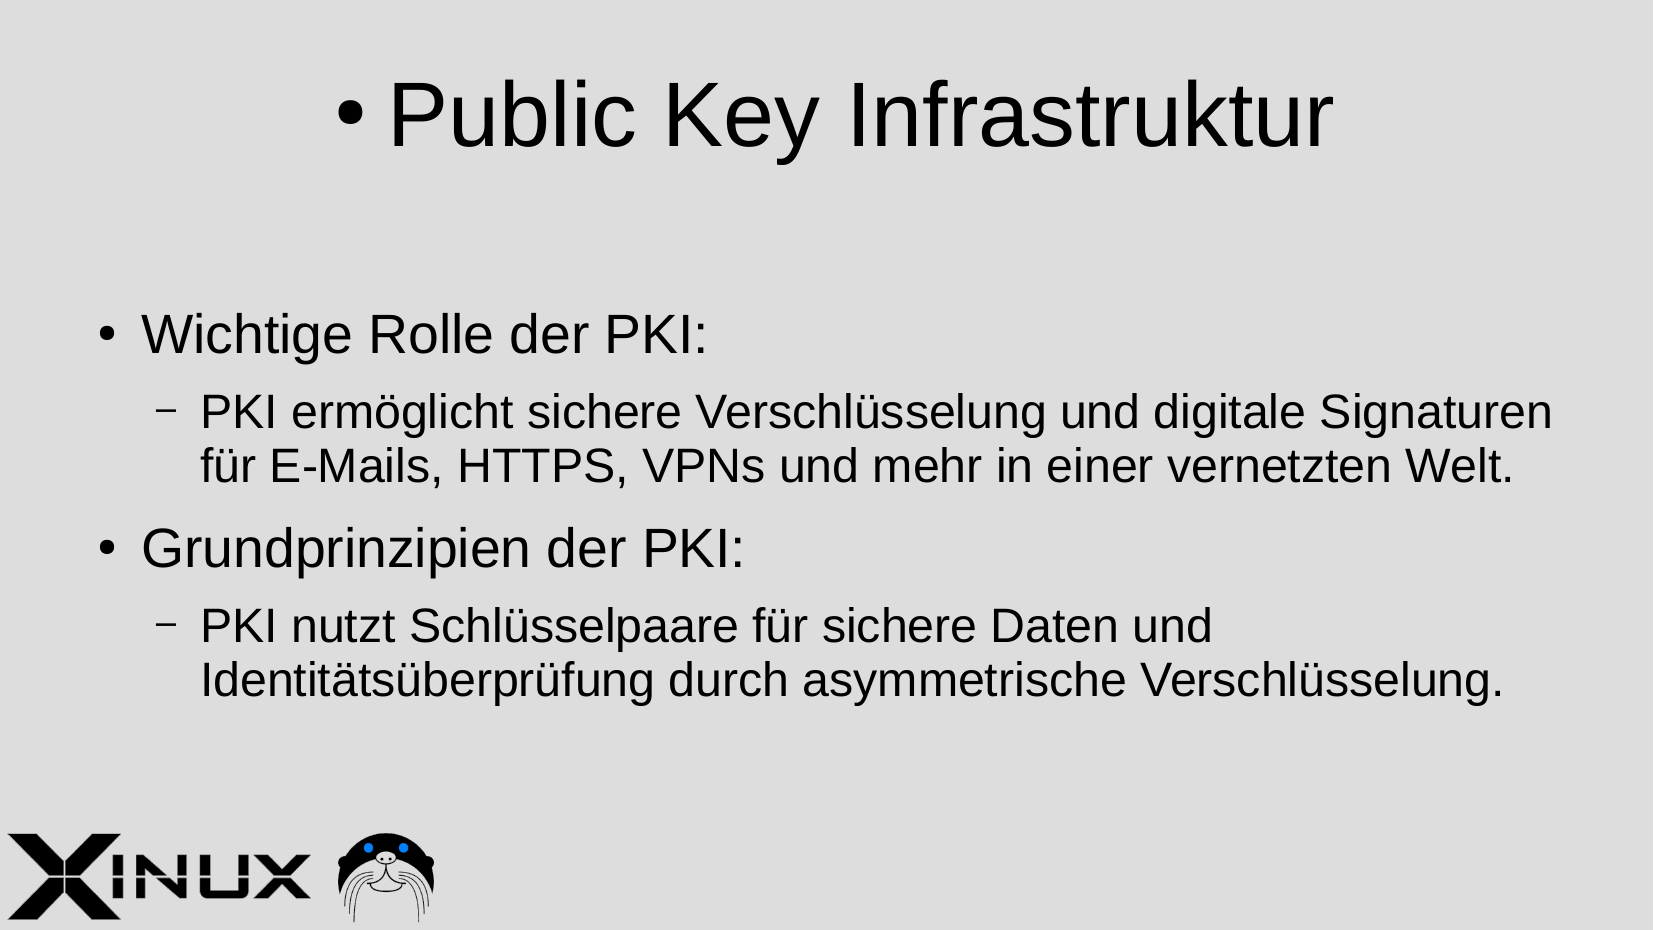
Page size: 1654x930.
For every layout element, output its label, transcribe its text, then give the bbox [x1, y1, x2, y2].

title Public Key Infrastruktur [82, 37, 1571, 193]
picture [0, 824, 440, 929]
list Wichtige Rolle der PKI: PKI ermöglicht sichere Verschlüsselung und digitale Signaturen für E-Mails, HTTPS, VPNs und mehr in einer vernetzten Welt. Grundprinzipien der PKI: PKI nutzt Schlüsselpaare für sichere Daten und Identitätsüberprüfung durch asymmetrische Verschlüsselung. [82, 217, 1571, 757]
